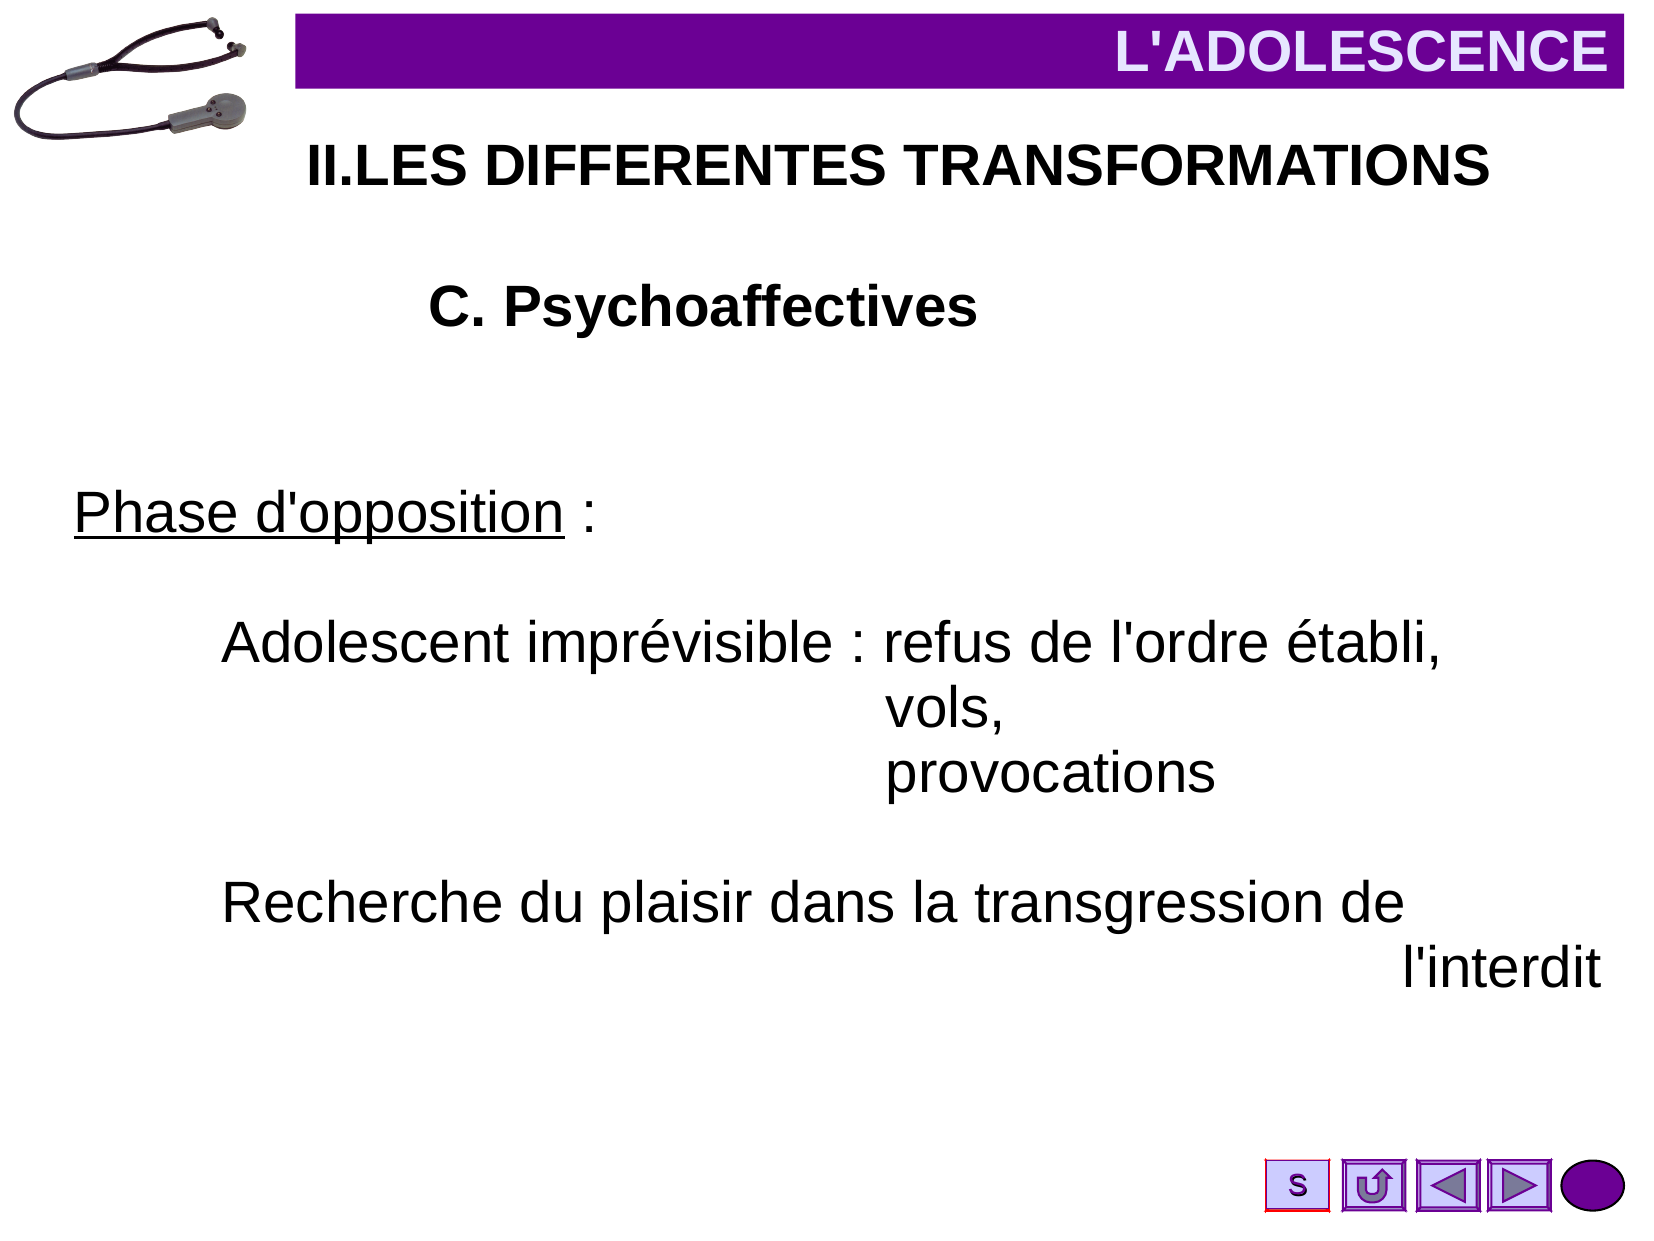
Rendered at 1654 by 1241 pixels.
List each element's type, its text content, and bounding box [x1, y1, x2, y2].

text_box C. Psychoaffectives [413, 265, 996, 346]
text_box [1561, 1160, 1625, 1211]
text_box Phase d'opposition : Adolescent imprévisible : refus de l'ordre établi, vols, provocations Recherche du plaisir dans la transgression de l'interdit [59, 472, 1625, 1124]
text_box II.LES DIFFERENTES TRANSFORMATIONS [291, 125, 1506, 207]
text_box L'ADOLESCENCE [295, 13, 1625, 89]
picture [8, 8, 260, 153]
